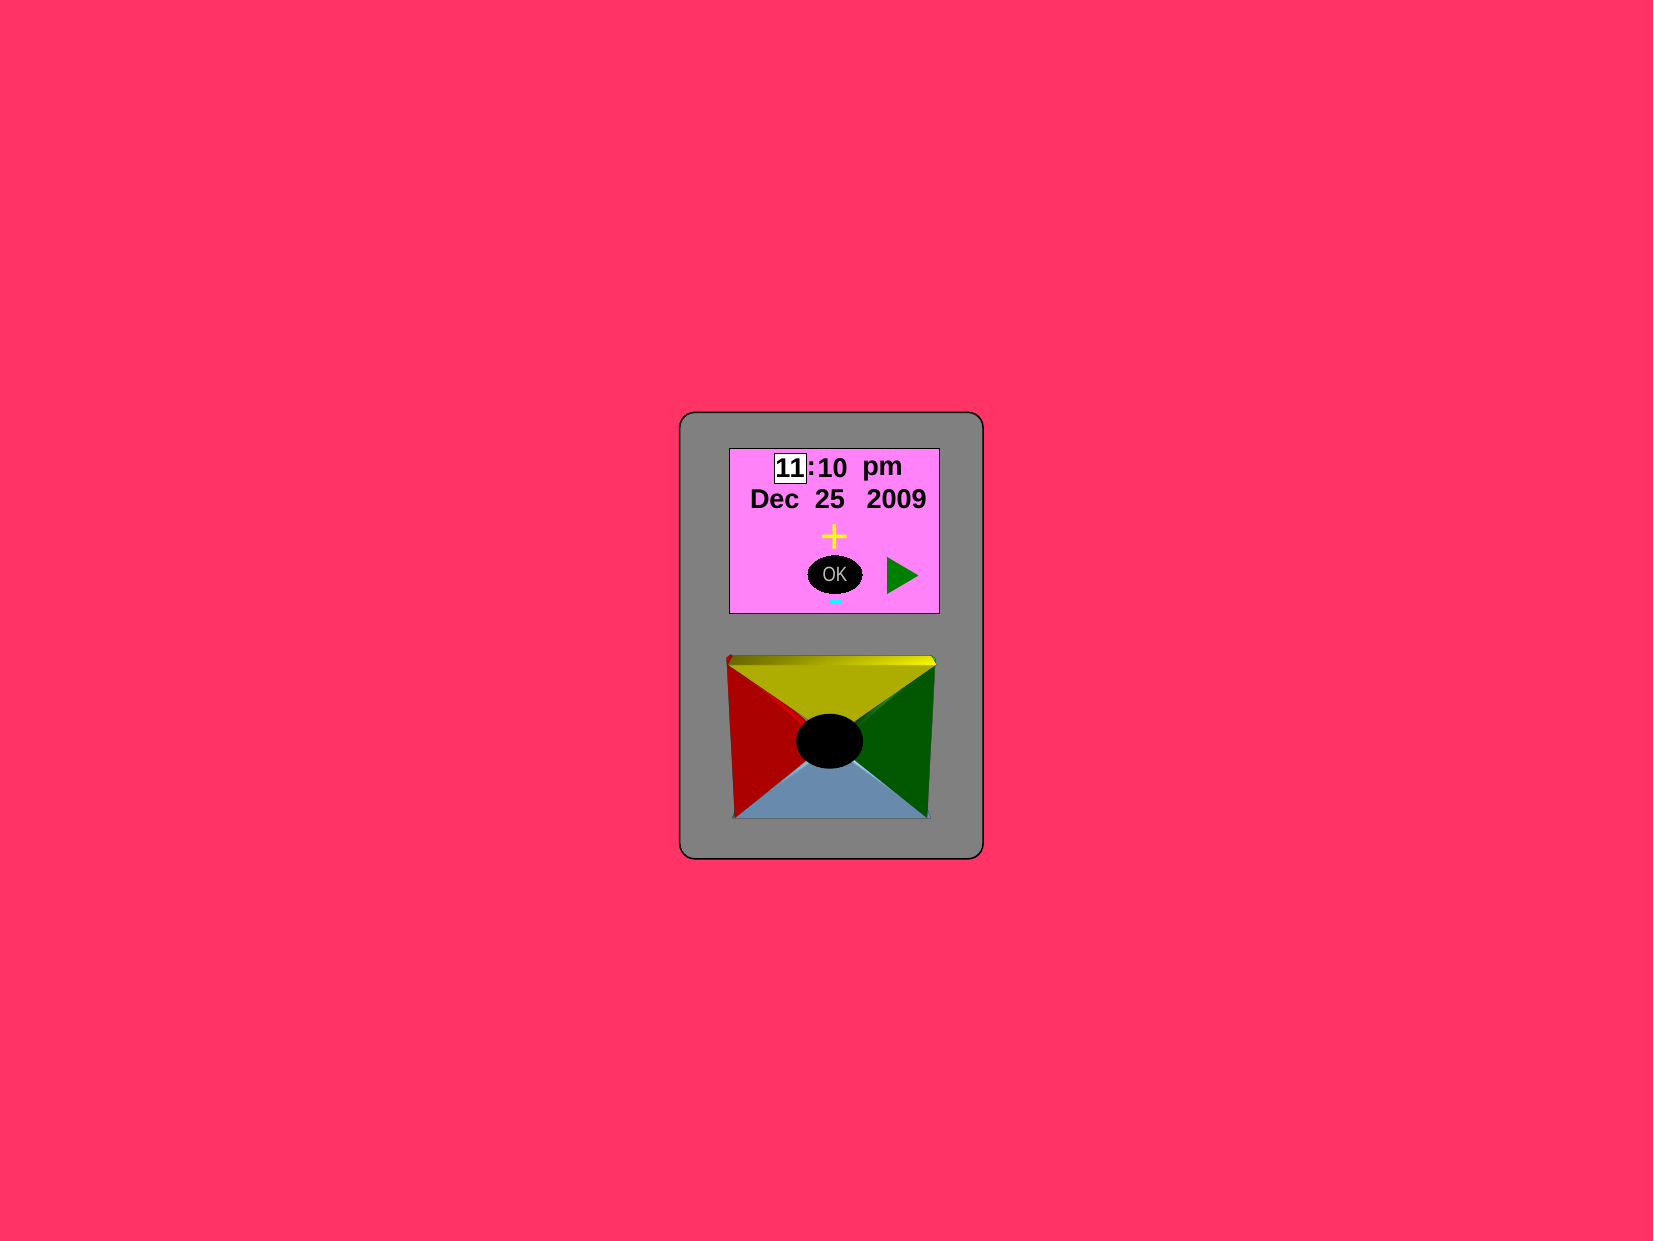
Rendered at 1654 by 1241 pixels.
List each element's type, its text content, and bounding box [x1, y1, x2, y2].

text_box 10 [821, 445, 863, 491]
text_box - [812, 584, 860, 634]
text_box OK [807, 555, 863, 594]
text_box + [805, 501, 865, 573]
text_box [679, 412, 984, 859]
text_box pm [847, 443, 918, 489]
text_box 11 [760, 445, 821, 491]
text_box 25 [799, 491, 851, 523]
text_box Dec [735, 476, 799, 522]
text_box : [792, 444, 831, 490]
text_box 2009 [851, 477, 942, 523]
